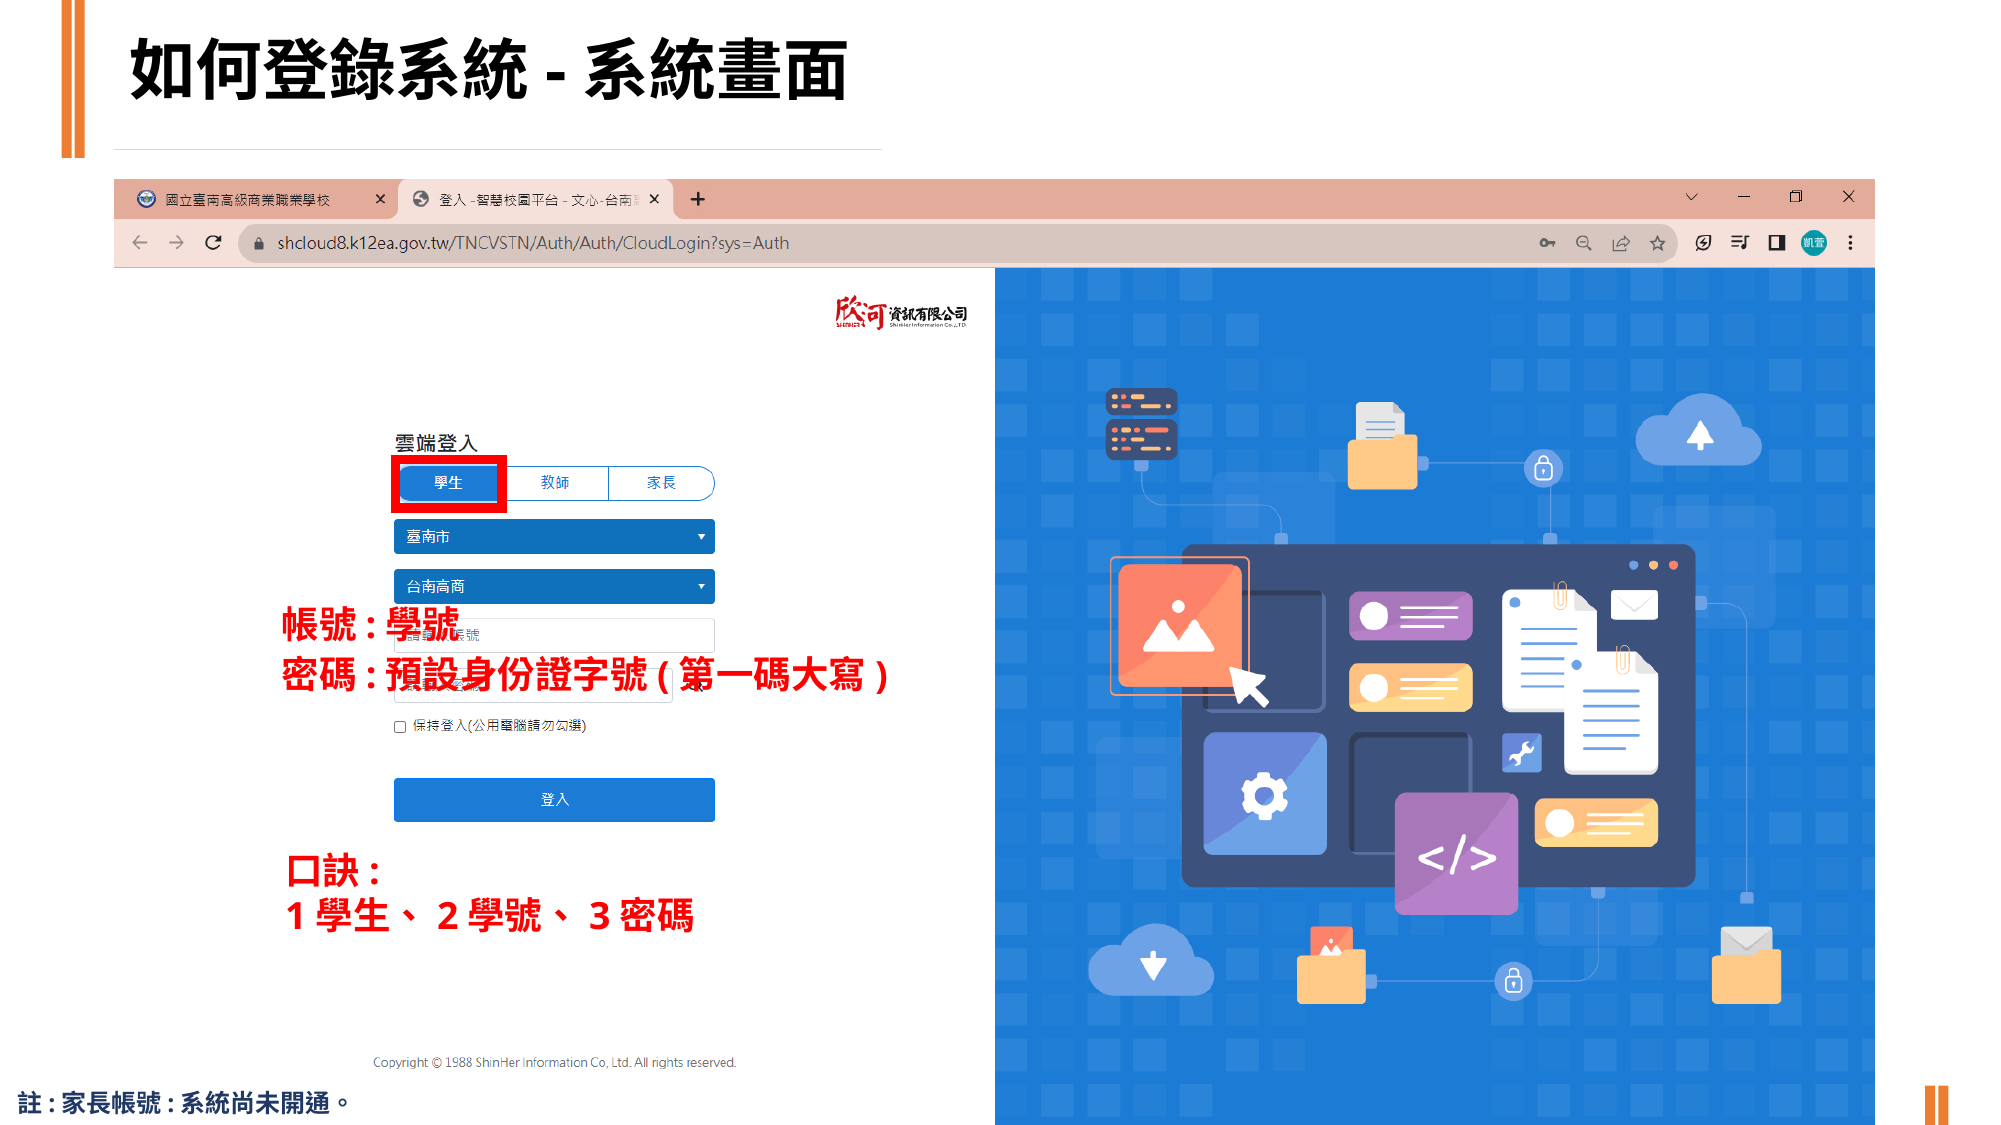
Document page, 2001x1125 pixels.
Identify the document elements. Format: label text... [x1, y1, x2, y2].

text_box 帳號:學號 [301, 627, 314, 641]
text_box 註:家長帳號:系統尚未開通。 [0, 1059, 531, 1125]
text_box 口訣: 1學生、2學號、3密碼 [263, 825, 796, 959]
text_box 帳號:學號 [264, 595, 702, 646]
picture [114, 179, 1875, 1125]
list 如何登錄系統-系統畫面 [114, 29, 1415, 118]
text_box 密碼:預設身份證字號(第一碼大寫) [263, 641, 1003, 706]
